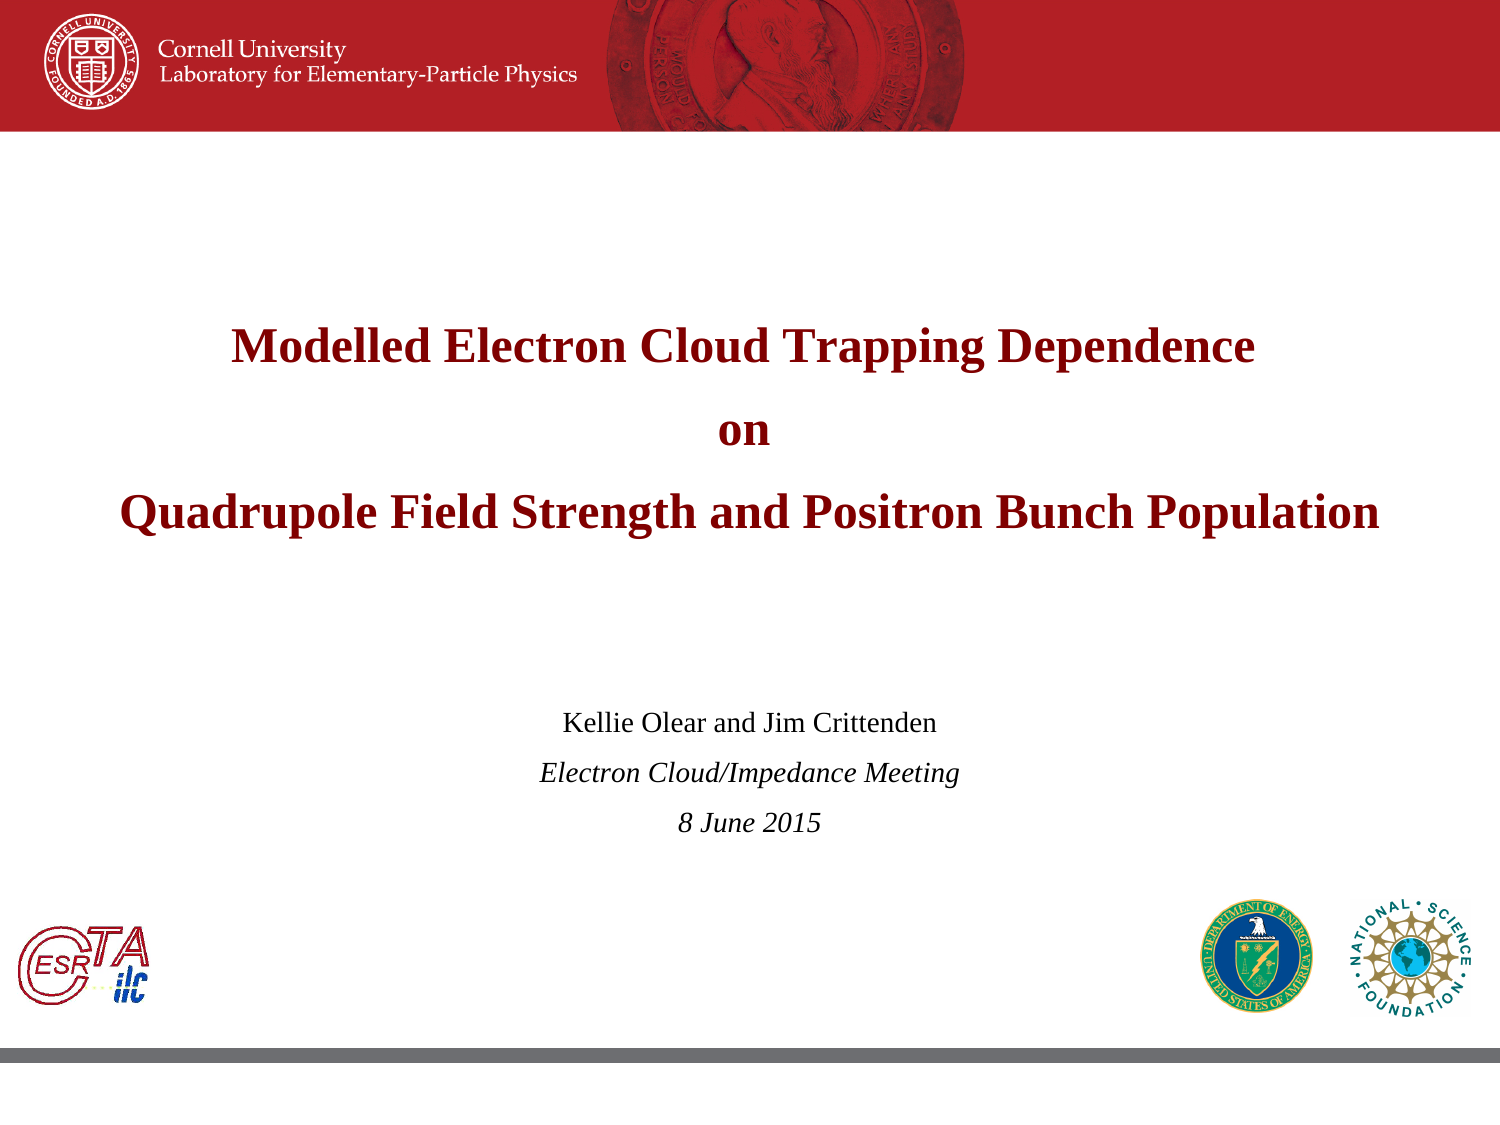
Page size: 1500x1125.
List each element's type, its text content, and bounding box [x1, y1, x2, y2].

subtitle Kellie Olear and Jim Crittenden Electron Cloud/Impedance Meeting 8 June 2015 [300, 697, 1201, 856]
picture [1350, 899, 1471, 1017]
picture [1200, 899, 1313, 1013]
picture [0, 0, 1500, 132]
title Modelled Electron Cloud Trapping Dependence on Quadrupole Field Strength and Positron Bunch Population [0, 164, 1500, 665]
picture [8, 899, 151, 1036]
